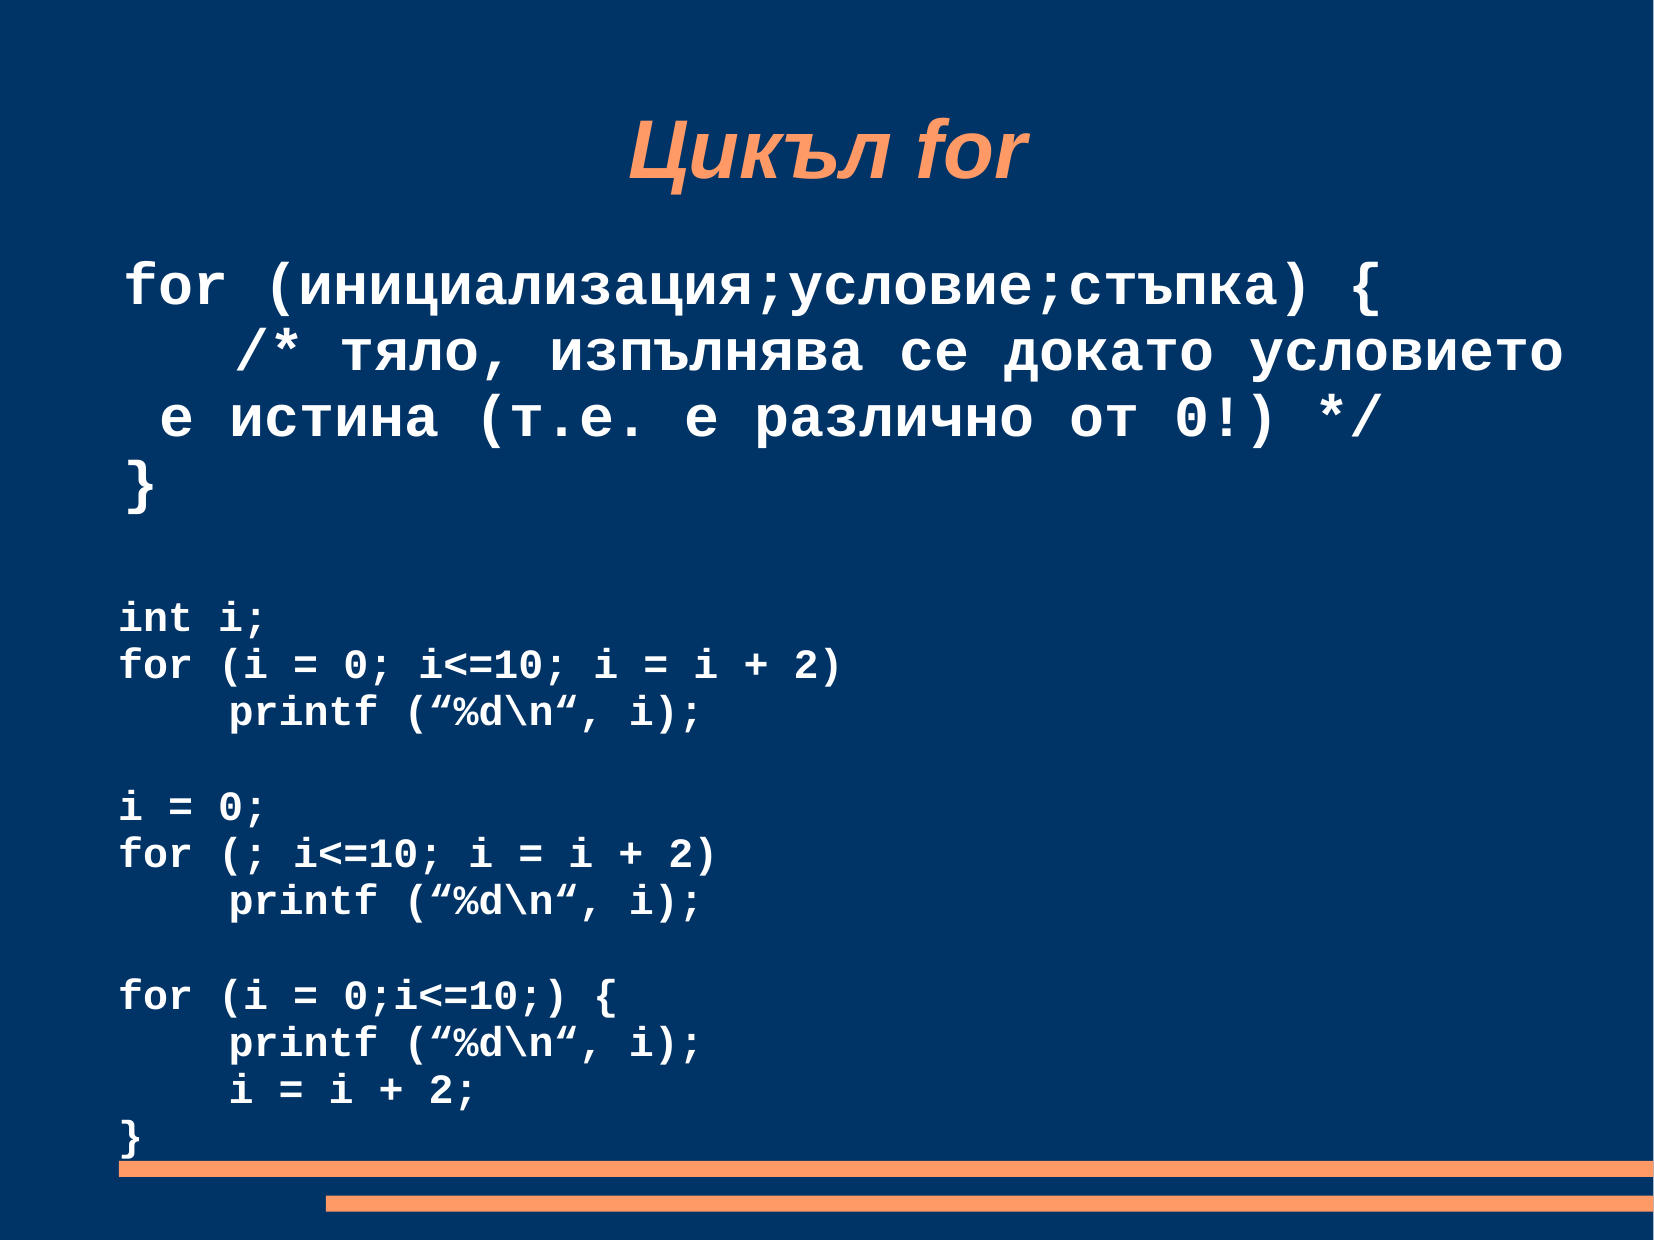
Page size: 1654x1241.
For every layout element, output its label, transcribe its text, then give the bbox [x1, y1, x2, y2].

text_box int i; for (i = 0; i<=10; i = i + 2) printf (“%d\n“, i); i = 0; for (; i<=10; i = i + 2) printf (“%d\n“, i); for (i = 0;i<=10;) { printf (“%d\n“, i); i = i + 2; } [118, 590, 1501, 1170]
title Цикъл for [121, 46, 1534, 215]
subtitle for (инициализация;условие;стъпка) { /* тяло, изпълнява се докато условието е истина (т.е. е различно от 0!) */ } [88, 215, 1595, 562]
